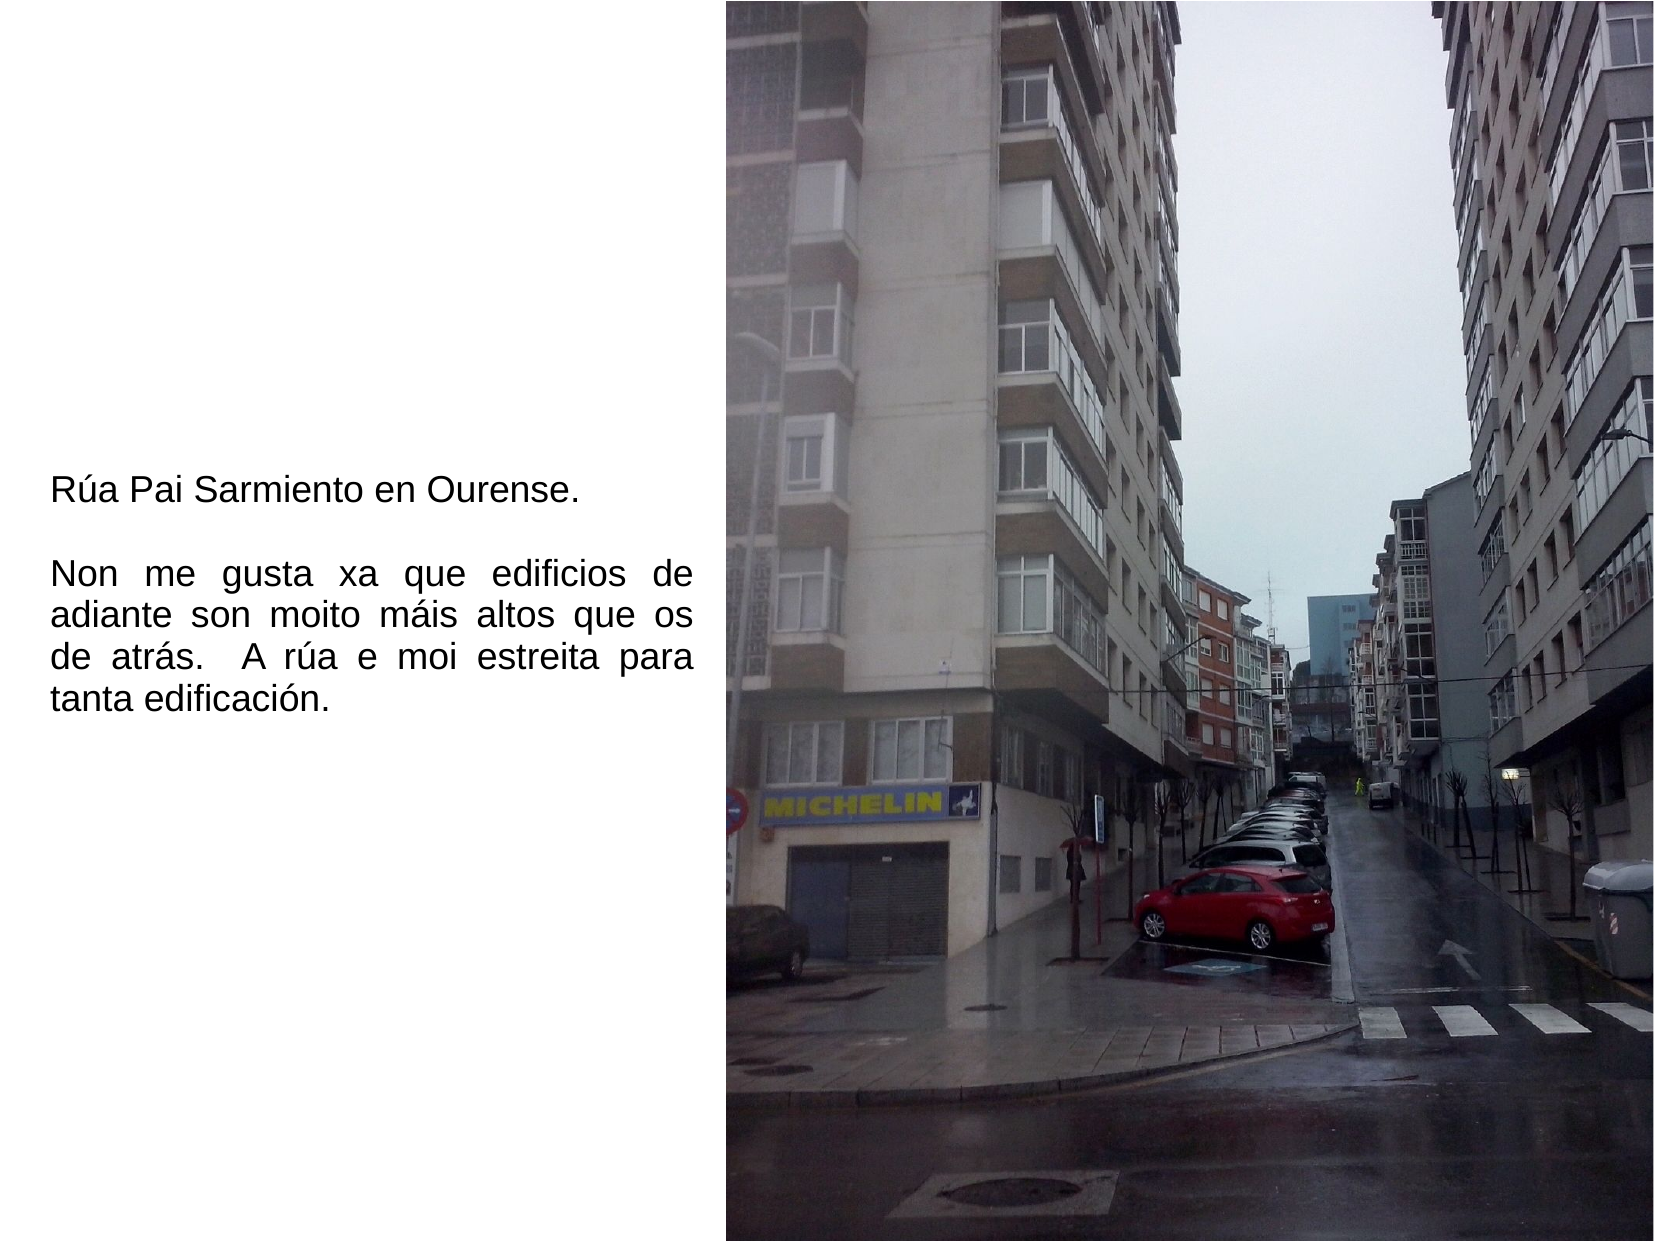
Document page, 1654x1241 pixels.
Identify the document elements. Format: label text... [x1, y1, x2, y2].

text_box Rúa Pai Sarmiento en Ourense. Non me gusta xa que edificios de adiante son moito máis altos que os de atrás. A rúa e moi estreita para tanta edificación. [35, 460, 709, 728]
picture [726, 1, 1654, 1241]
